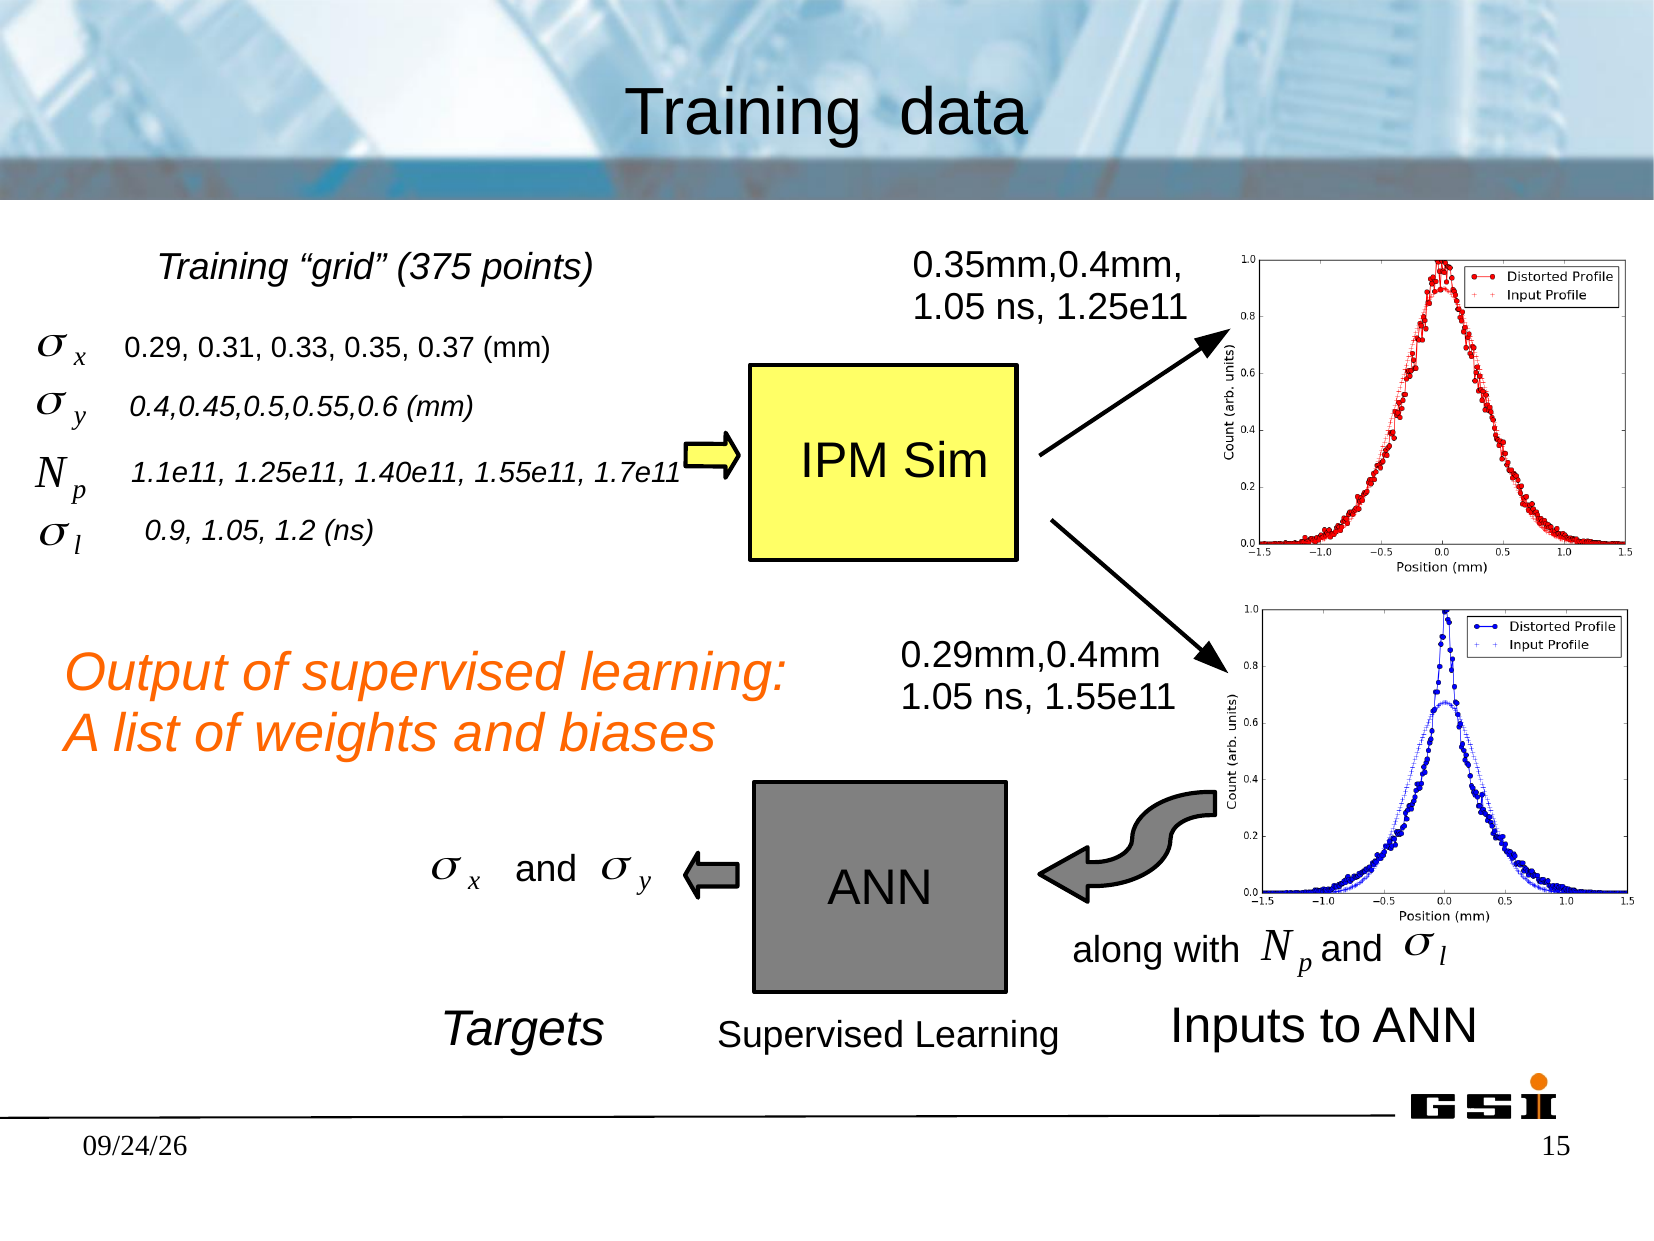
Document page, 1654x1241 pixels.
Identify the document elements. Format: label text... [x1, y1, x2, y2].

text_box 0.29, 0.31, 0.33, 0.35, 0.37 (mm) [109, 323, 567, 373]
chart [1398, 930, 1453, 972]
table_cell [89, 480, 679, 540]
text_box along with [1057, 920, 1256, 978]
chart [1256, 920, 1305, 978]
title Training data [82, 8, 1571, 216]
text_box Training “grid” (375 points) [141, 238, 611, 296]
text_box [685, 852, 738, 898]
text_box Targets [425, 993, 638, 1064]
table_header [89, 320, 679, 418]
chart [25, 447, 93, 505]
chart [593, 855, 659, 896]
chart [28, 331, 93, 373]
chart [29, 520, 88, 562]
picture [1411, 1073, 1556, 1119]
text_box [750, 364, 1017, 560]
text_box IPM Sim [785, 425, 1005, 496]
table_cell [89, 541, 679, 600]
text_box ANN [754, 781, 1006, 992]
text_box 1.1e11, 1.25e11, 1.40e11, 1.55e11, 1.7e11 [116, 448, 697, 498]
picture [1200, 225, 1642, 928]
table_cell [89, 419, 679, 479]
text_box 0.35mm,0.4mm, 1.05 ns, 1.25e11 [897, 236, 1217, 378]
chart [26, 389, 94, 431]
chart [422, 855, 488, 896]
text_box Inputs to ANN [1155, 990, 1495, 1061]
text_box and [1305, 920, 1398, 978]
text_box 0.4,0.45,0.5,0.55,0.6 (mm) [114, 382, 491, 432]
text_box Supervised Learning [702, 1006, 1075, 1063]
text_box 0.29mm,0.4mm 1.05 ns, 1.55e11 [885, 625, 1205, 725]
text_box Output of supervised learning: A list of weights and biases [49, 634, 804, 771]
text_box [685, 432, 739, 478]
text_box 0.9, 1.05, 1.2 (ns) [129, 506, 473, 588]
text_box and [500, 840, 593, 897]
text_box [1039, 791, 1216, 902]
picture [0, 0, 1654, 200]
